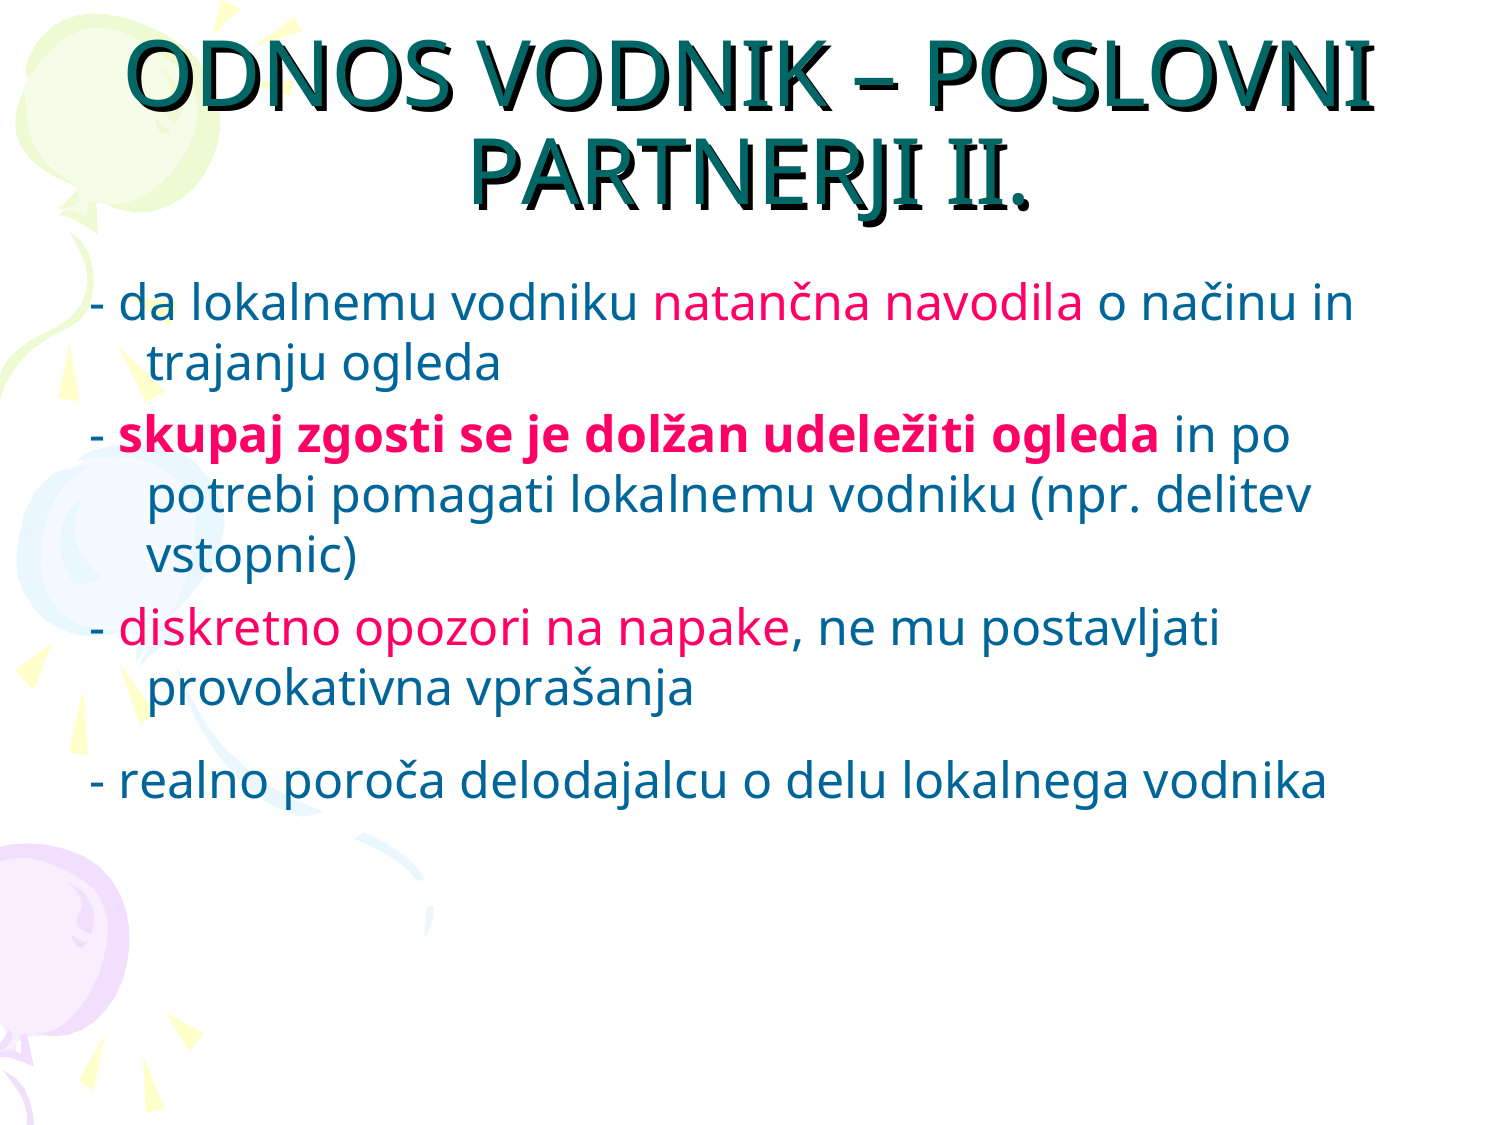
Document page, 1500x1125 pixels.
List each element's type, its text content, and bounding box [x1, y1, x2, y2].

list - da lokalnemu vodniku natančna navodila o načinu in trajanju ogleda - skupaj zgosti se je dolžan udeležiti ogleda in po potrebi pomagati lokalnemu vodniku (npr. delitev vstopnic) - diskretno opozori na napake, ne mu postavljati provokativna vprašanja - realno poroča delodajalcu o delu lokalnega vodnika [75, 262, 1426, 994]
title ODNOS VODNIK – POSLOVNI PARTNERJI II. [72, 16, 1426, 233]
